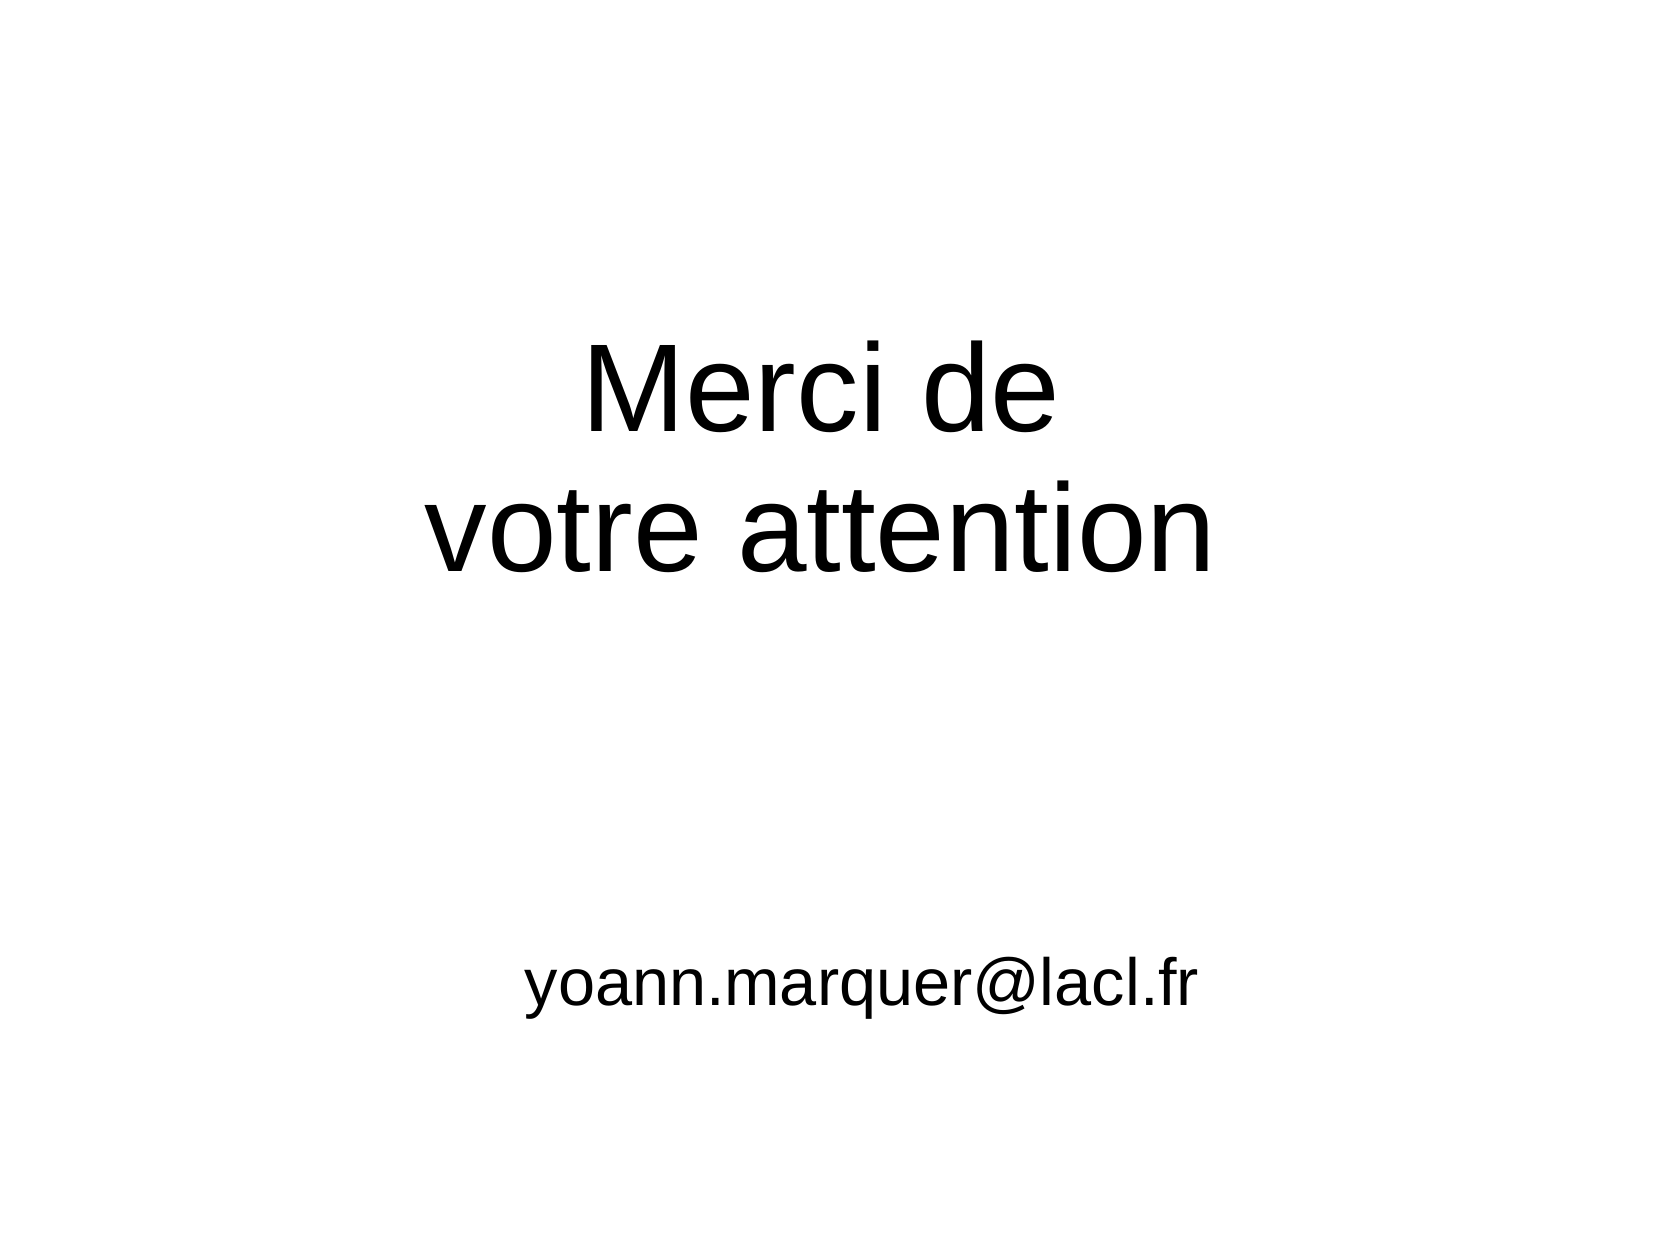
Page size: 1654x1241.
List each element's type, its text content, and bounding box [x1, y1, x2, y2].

title Merci de votre attention [76, 318, 1565, 598]
list yoann.marquer@lacl.fr [82, 944, 1571, 1109]
